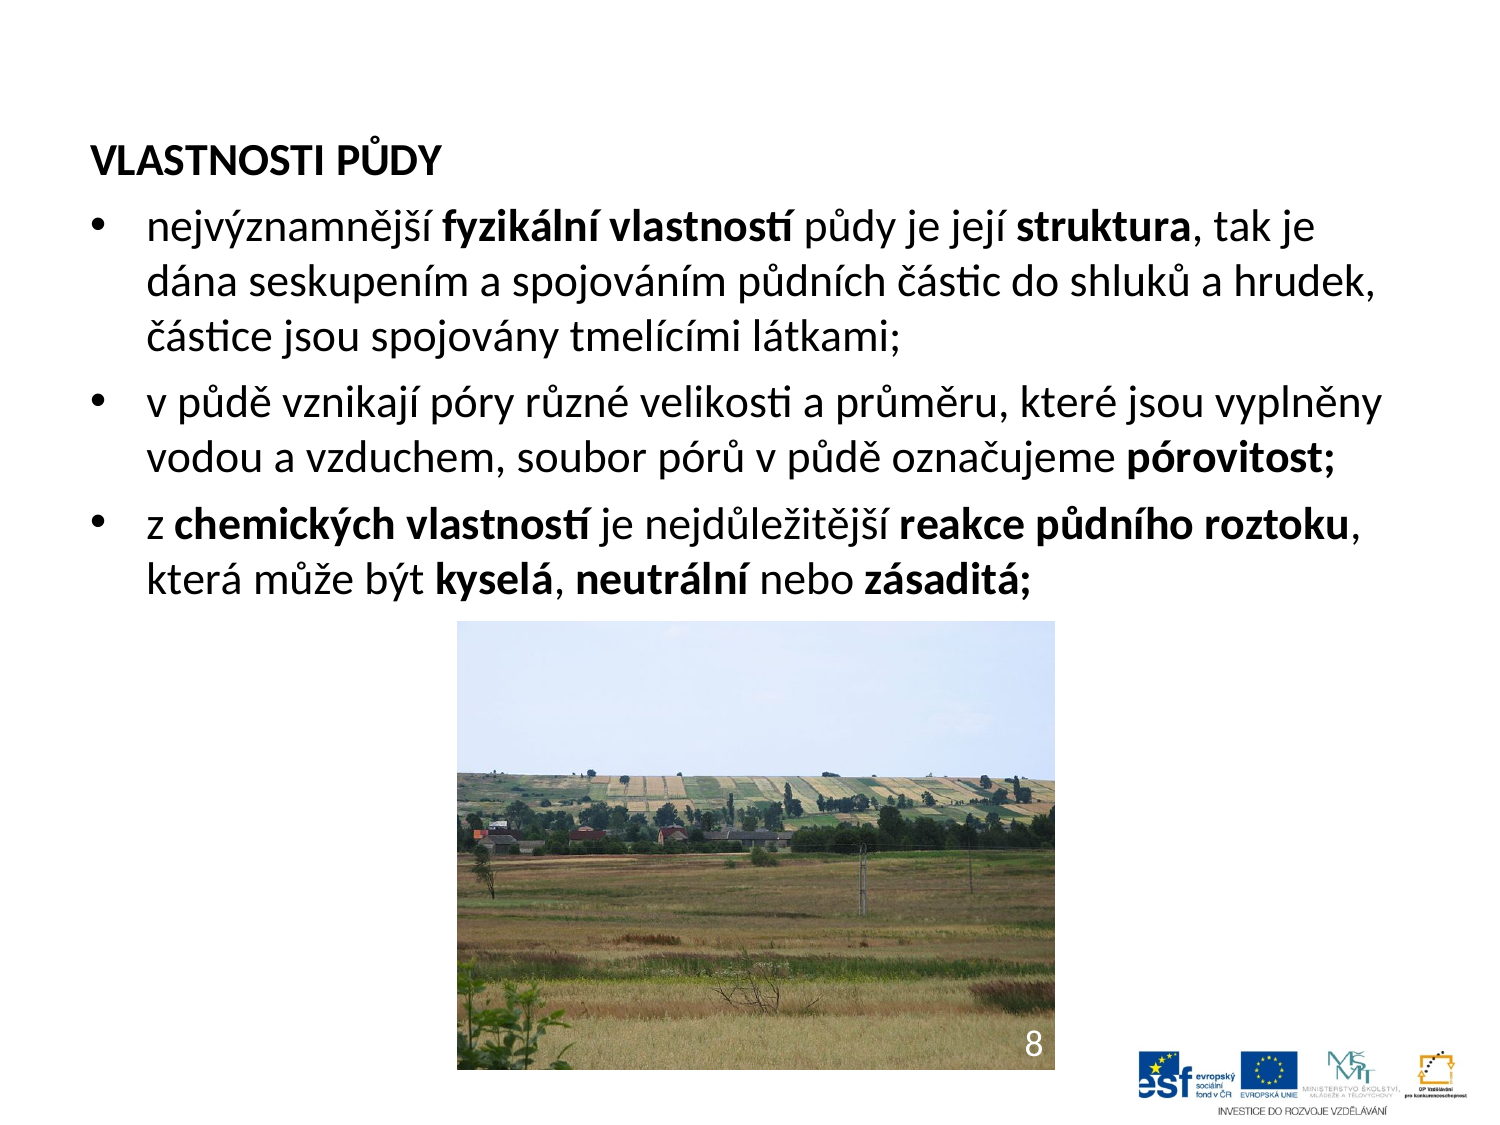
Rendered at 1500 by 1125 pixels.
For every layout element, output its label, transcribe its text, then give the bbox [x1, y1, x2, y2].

text_box 8 [1009, 1011, 1069, 1072]
list VLASTNOSTI PŮDY nejvýznamnější fyzikální vlastností půdy je její struktura, tak je dána seskupením a spojováním půdních částic do shluků a hrudek, částice jsou spojovány tmelícími látkami; v půdě vznikají póry různé velikosti a průměru, které jsou vyplněny vodou a vzduchem, soubor pórů v půdě označujeme pórovitost; z chemických vlastností je nejdůležitější reakce půdního roztoku, která může být kyselá, neutrální nebo zásaditá; [75, 121, 1426, 1043]
picture [457, 621, 1055, 1070]
picture [1125, 1035, 1476, 1125]
